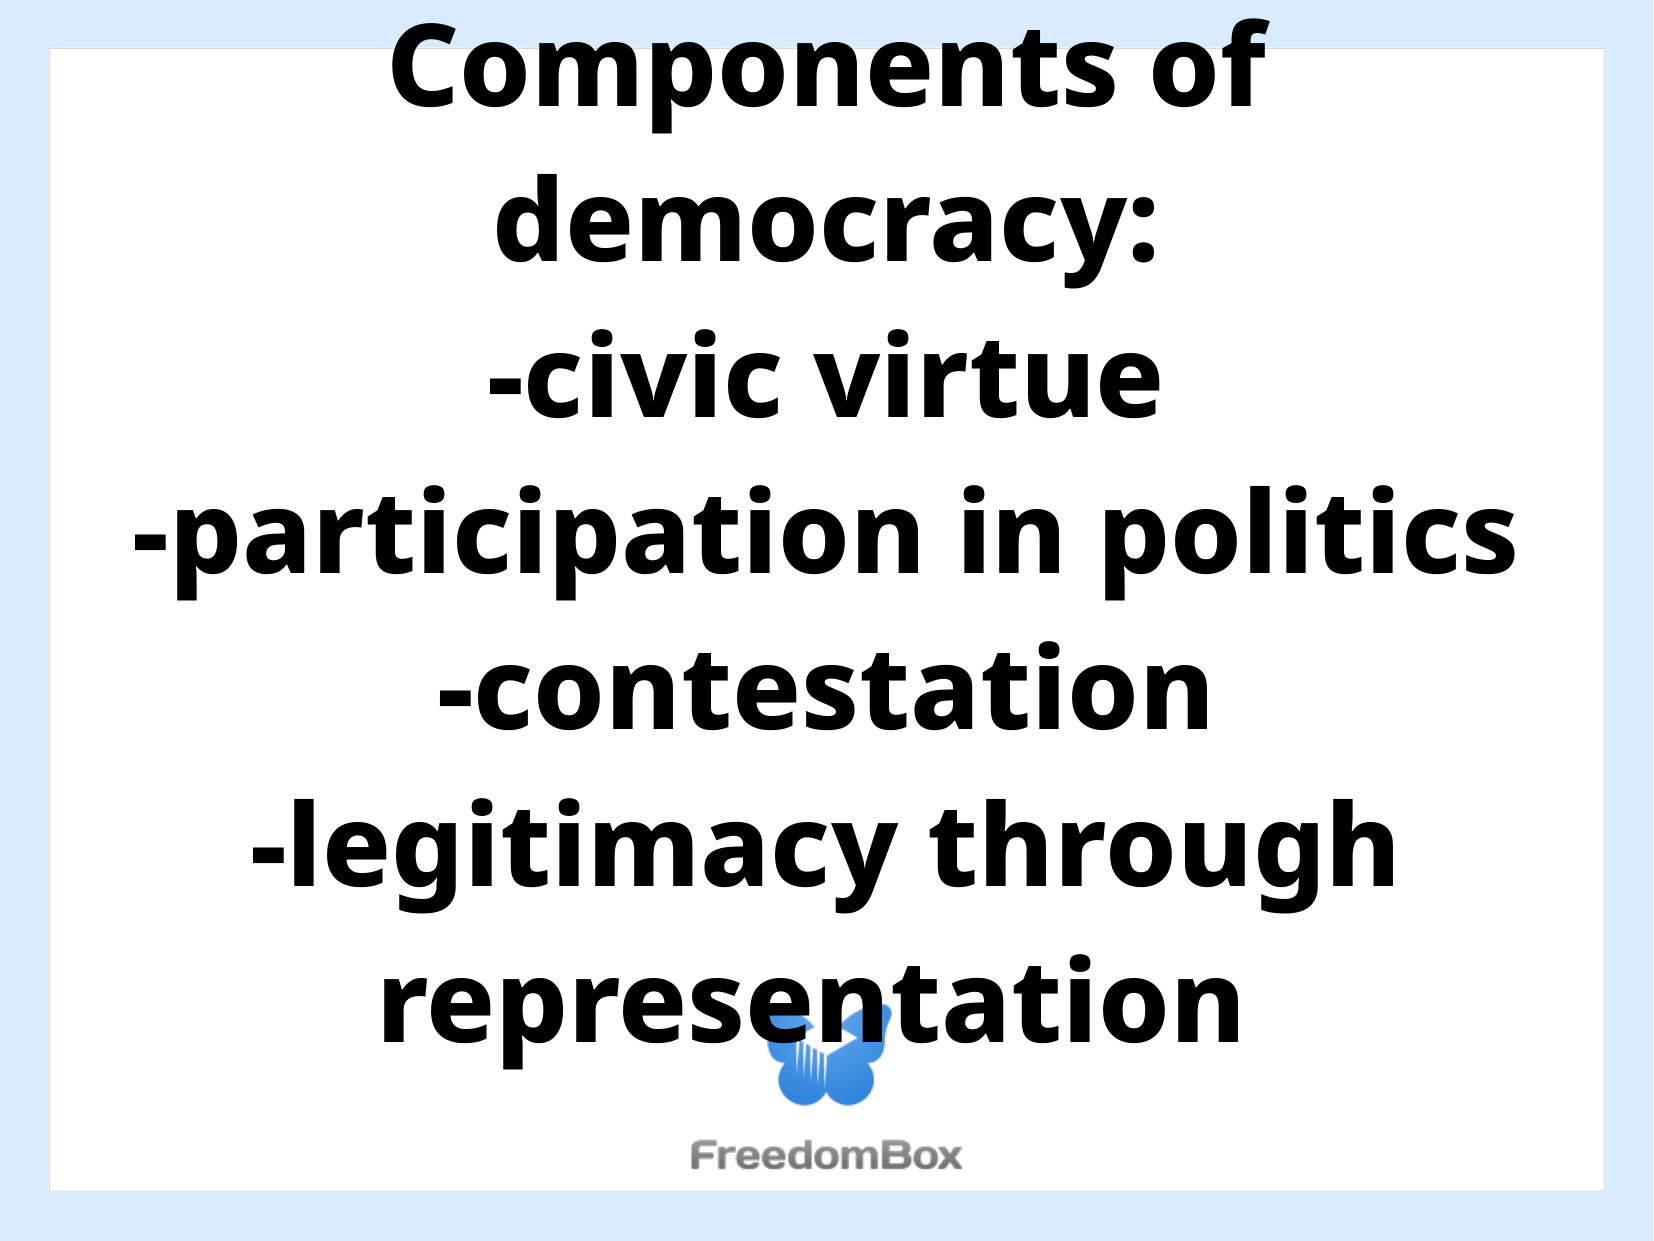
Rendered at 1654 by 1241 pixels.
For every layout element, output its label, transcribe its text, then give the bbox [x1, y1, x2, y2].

subtitle Components of democracy: -civic virtue -participation in politics -contestation -legitimacy through representation [82, 49, 1571, 1010]
picture [0, 0, 1654, 1241]
